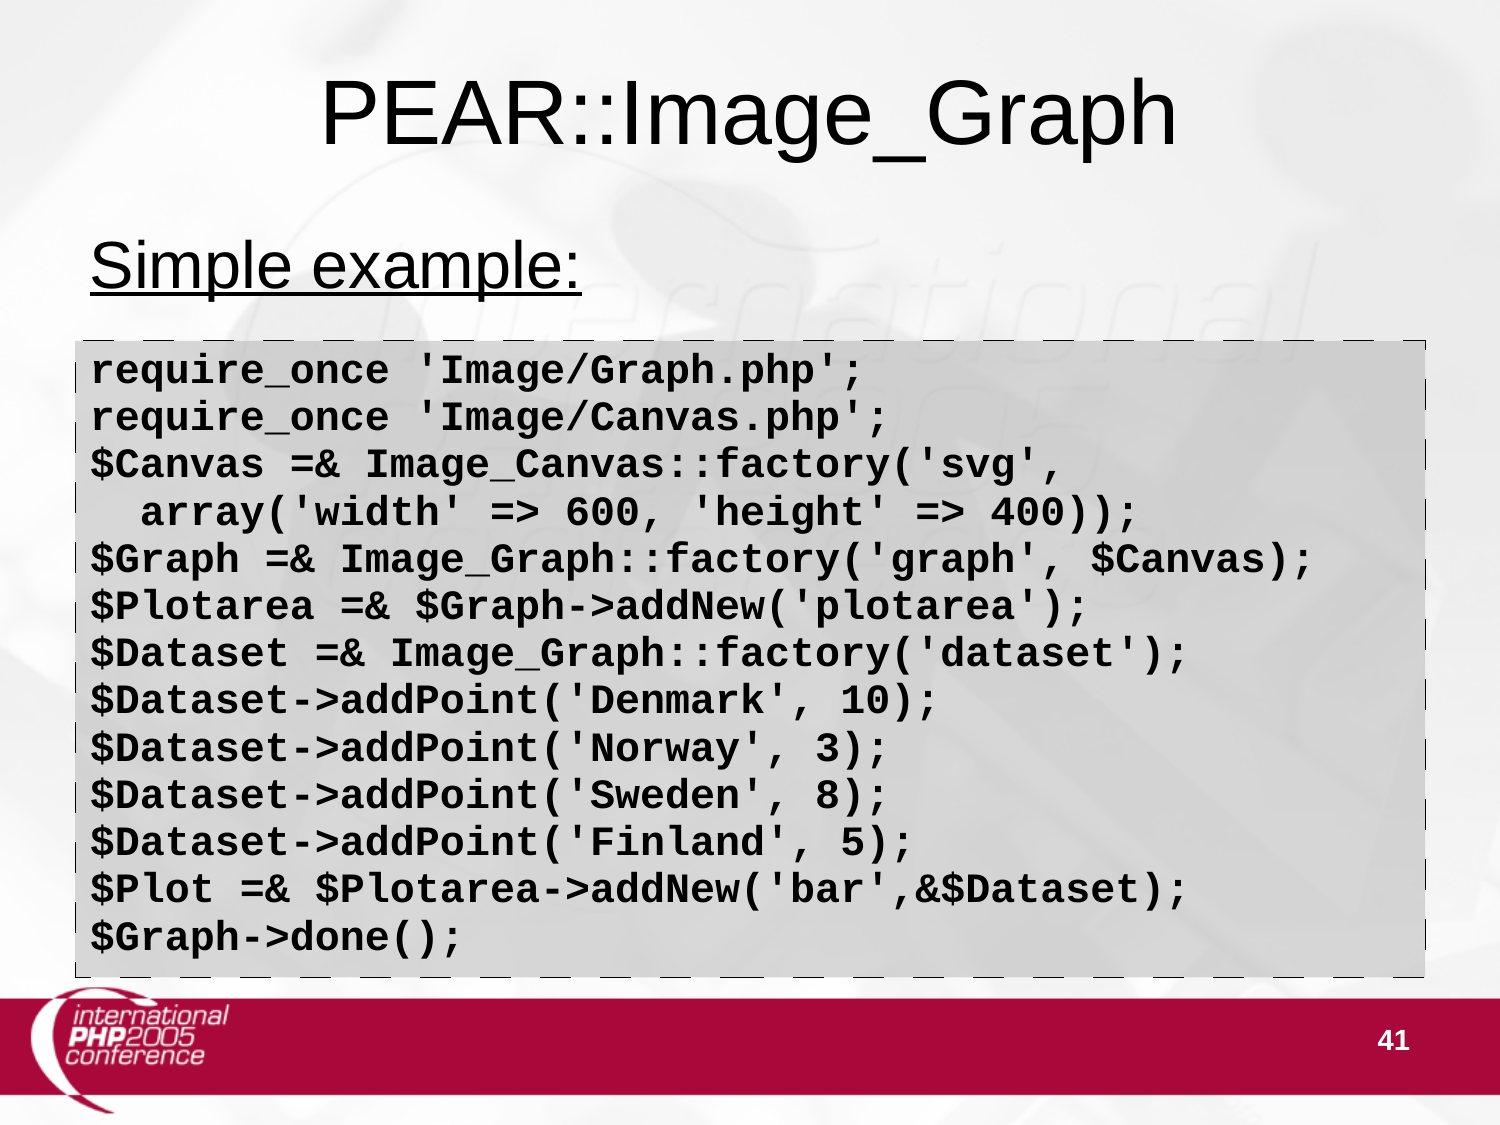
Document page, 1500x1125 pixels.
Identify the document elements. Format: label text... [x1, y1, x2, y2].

list Simple example: [75, 220, 1426, 340]
picture [0, 0, 1500, 1125]
title PEAR::Image_Graph [75, 18, 1426, 207]
list require_once 'Image/Graph.php'; require_once 'Image/Canvas.php'; $Canvas =& Image_Canvas::factory('svg', array('width' => 600, 'height' => 400)); $Graph =& Image_Graph::factory('graph', $Canvas); $Plotarea =& $Graph->addNew('plotarea'); $Dataset =& Image_Graph::factory('dataset'); $Dataset->addPoint('Denmark', 10); $Dataset->addPoint('Norway', 3); $Dataset->addPoint('Sweden', 8); $Dataset->addPoint('Finland', 5); $Plot =& $Plotarea->addNew('bar',&$Dataset); $Graph->done(); [75, 340, 1426, 978]
